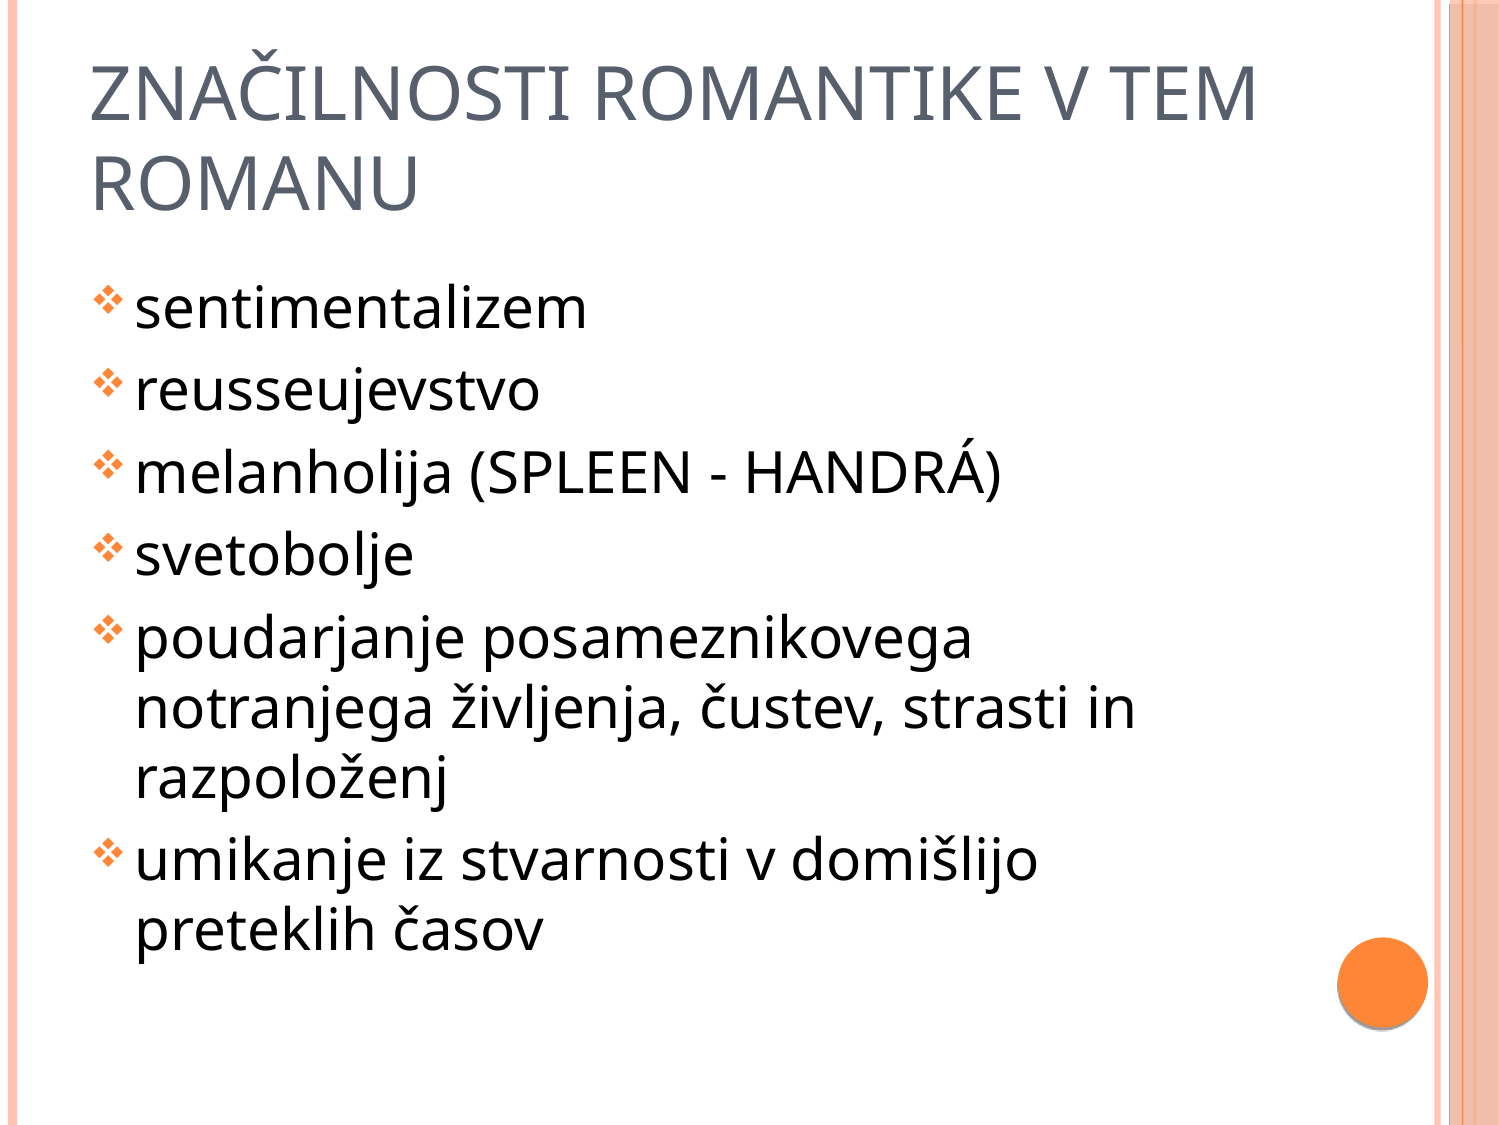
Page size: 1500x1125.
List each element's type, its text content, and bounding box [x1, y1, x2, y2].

title Značilnosti Romantike V Tem Romanu [75, 45, 1300, 233]
list sentimentalizem reusseujevstvo melanholija (SPLEEN - HANDRÁ) svetobolje poudarjanje posameznikovega notranjega življenja, čustev, strasti in razpoloženj umikanje iz stvarnosti v domišlijo preteklih časov [75, 262, 1300, 1062]
